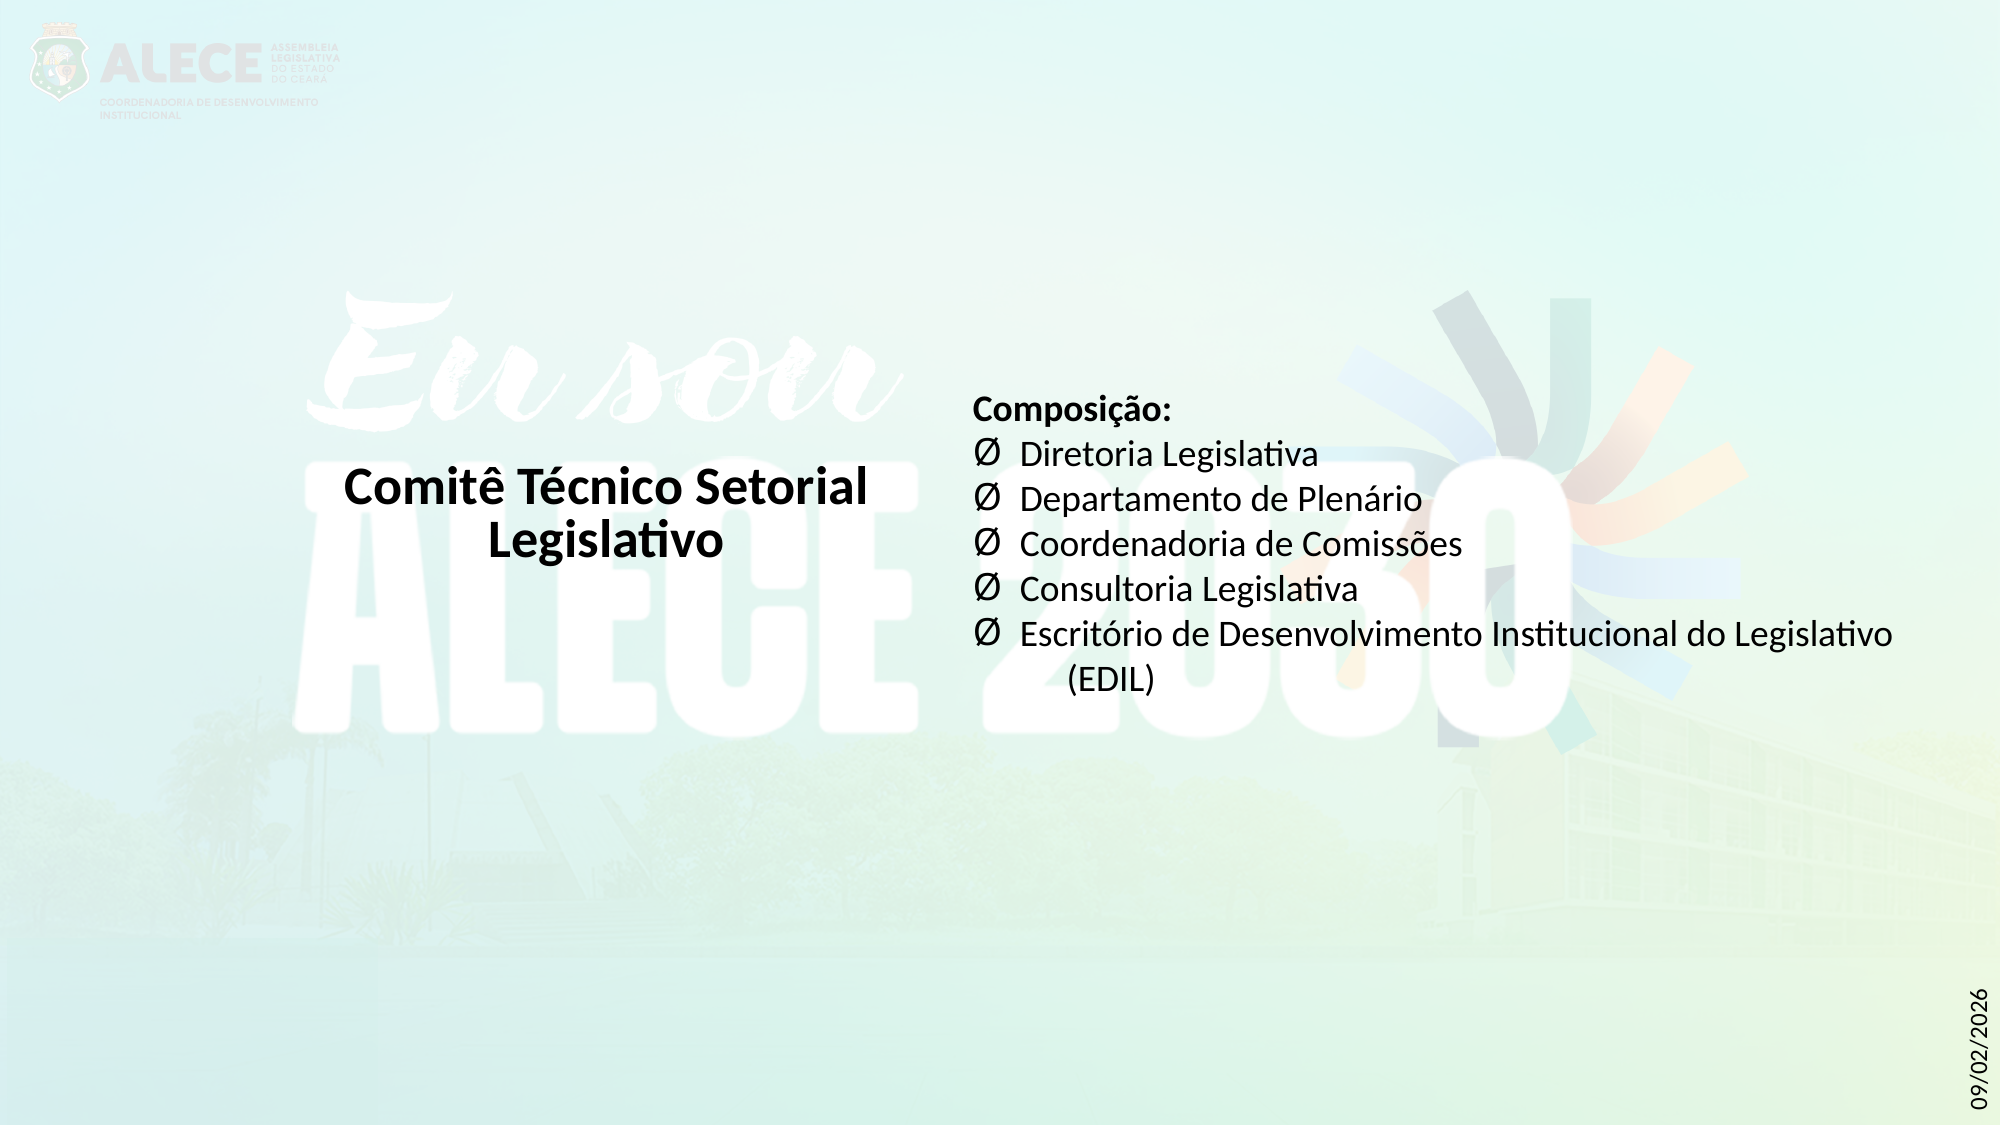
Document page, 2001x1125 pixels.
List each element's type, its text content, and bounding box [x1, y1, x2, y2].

text_box Composição: Diretoria Legislativa Departamento de Plenário Coordenadoria de Comissões Consultoria Legislativa Escritório de Desenvolvimento Institucional do Legislativo (EDIL) [957, 376, 1932, 710]
list Comitê Técnico Setorial Legislativo [277, 455, 936, 585]
text_box 09/02/2026 [1954, 972, 2000, 1125]
